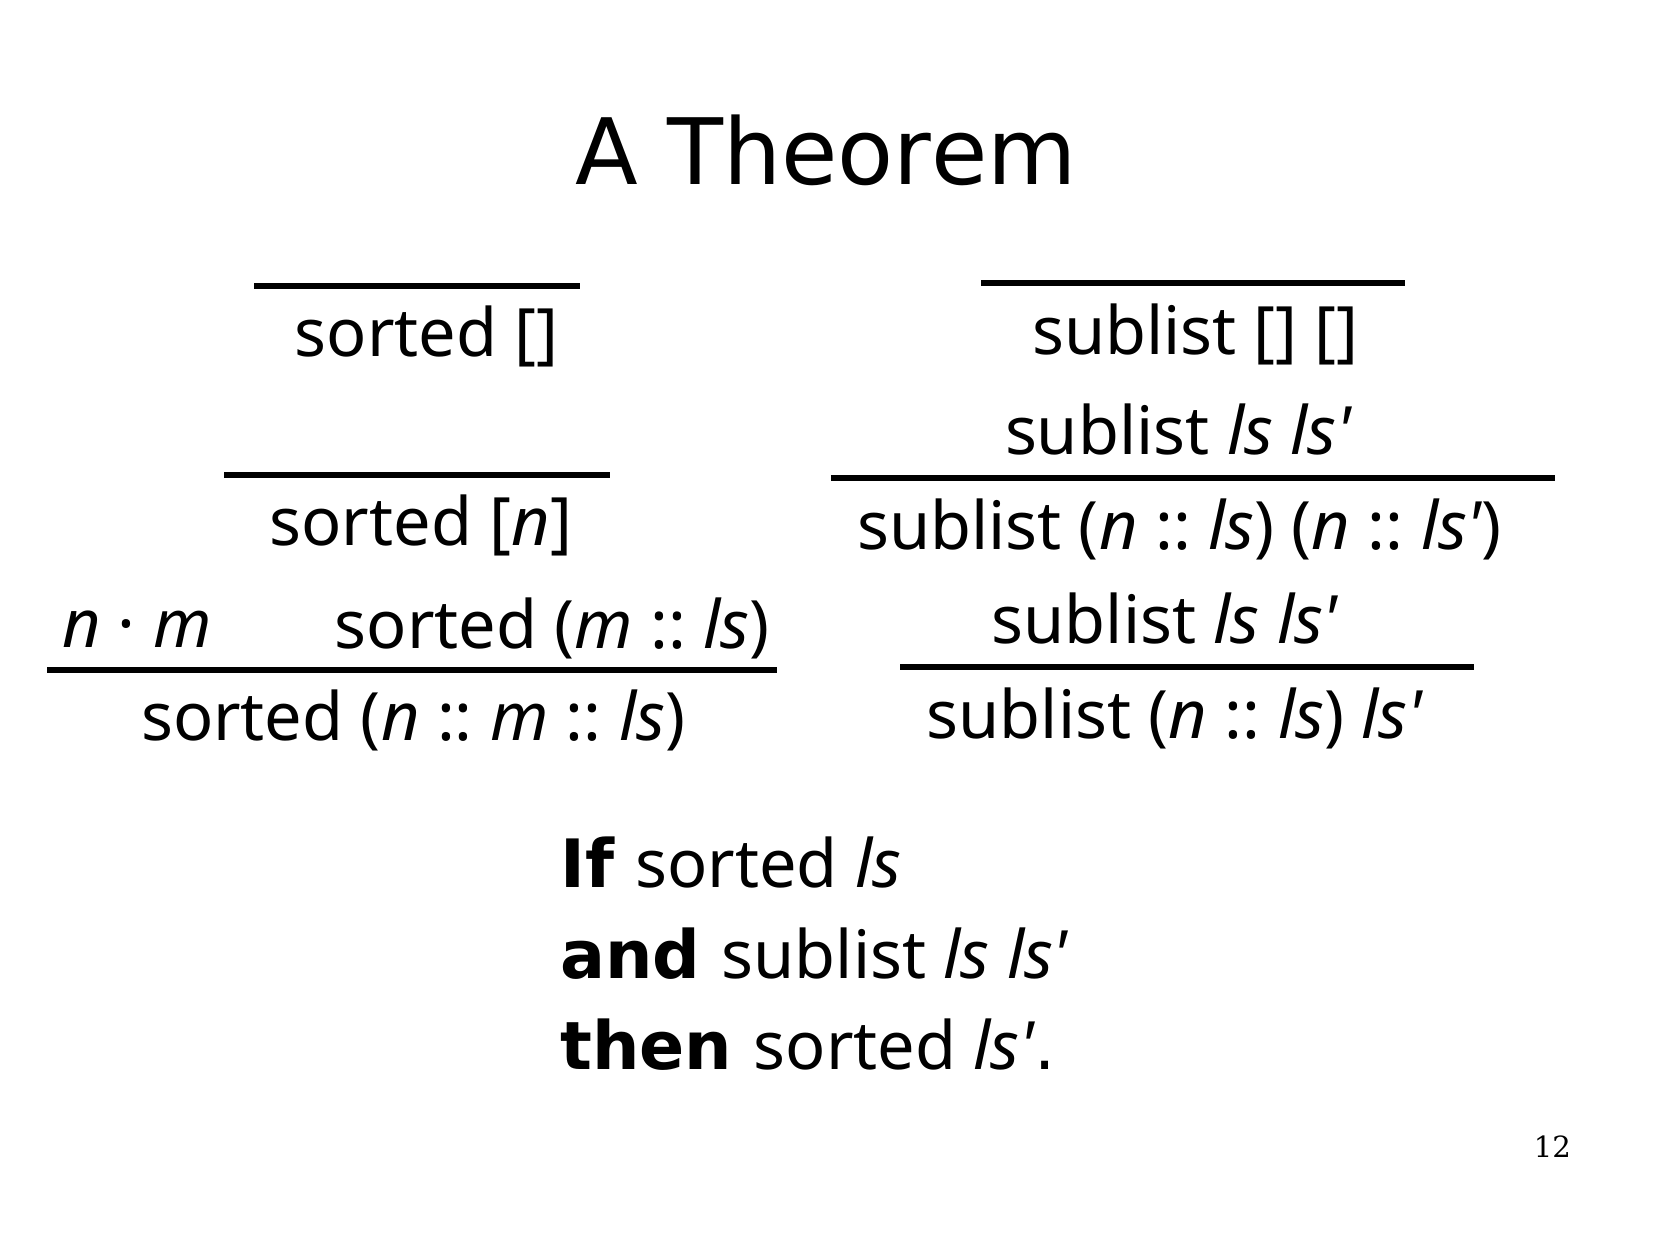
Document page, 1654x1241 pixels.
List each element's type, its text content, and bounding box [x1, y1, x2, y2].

text_box sublist ls ls' [977, 565, 1390, 669]
text_box If sorted ls and sublist ls ls' then sorted ls'. [545, 809, 1109, 1090]
text_box sorted (m :: ls) [320, 569, 788, 674]
text_box sorted [n] [254, 467, 611, 571]
text_box sublist [] [] [1017, 275, 1405, 378]
text_box sublist (n :: ls) ls' [912, 659, 1486, 763]
text_box sorted [] [280, 278, 581, 380]
title A Theorem [82, 49, 1571, 257]
text_box sublist ls ls' [990, 376, 1403, 480]
text_box n · m [47, 568, 273, 714]
text_box sublist (n :: ls) (n :: ls') [842, 470, 1556, 574]
text_box sorted (n :: m :: ls) [126, 662, 737, 766]
